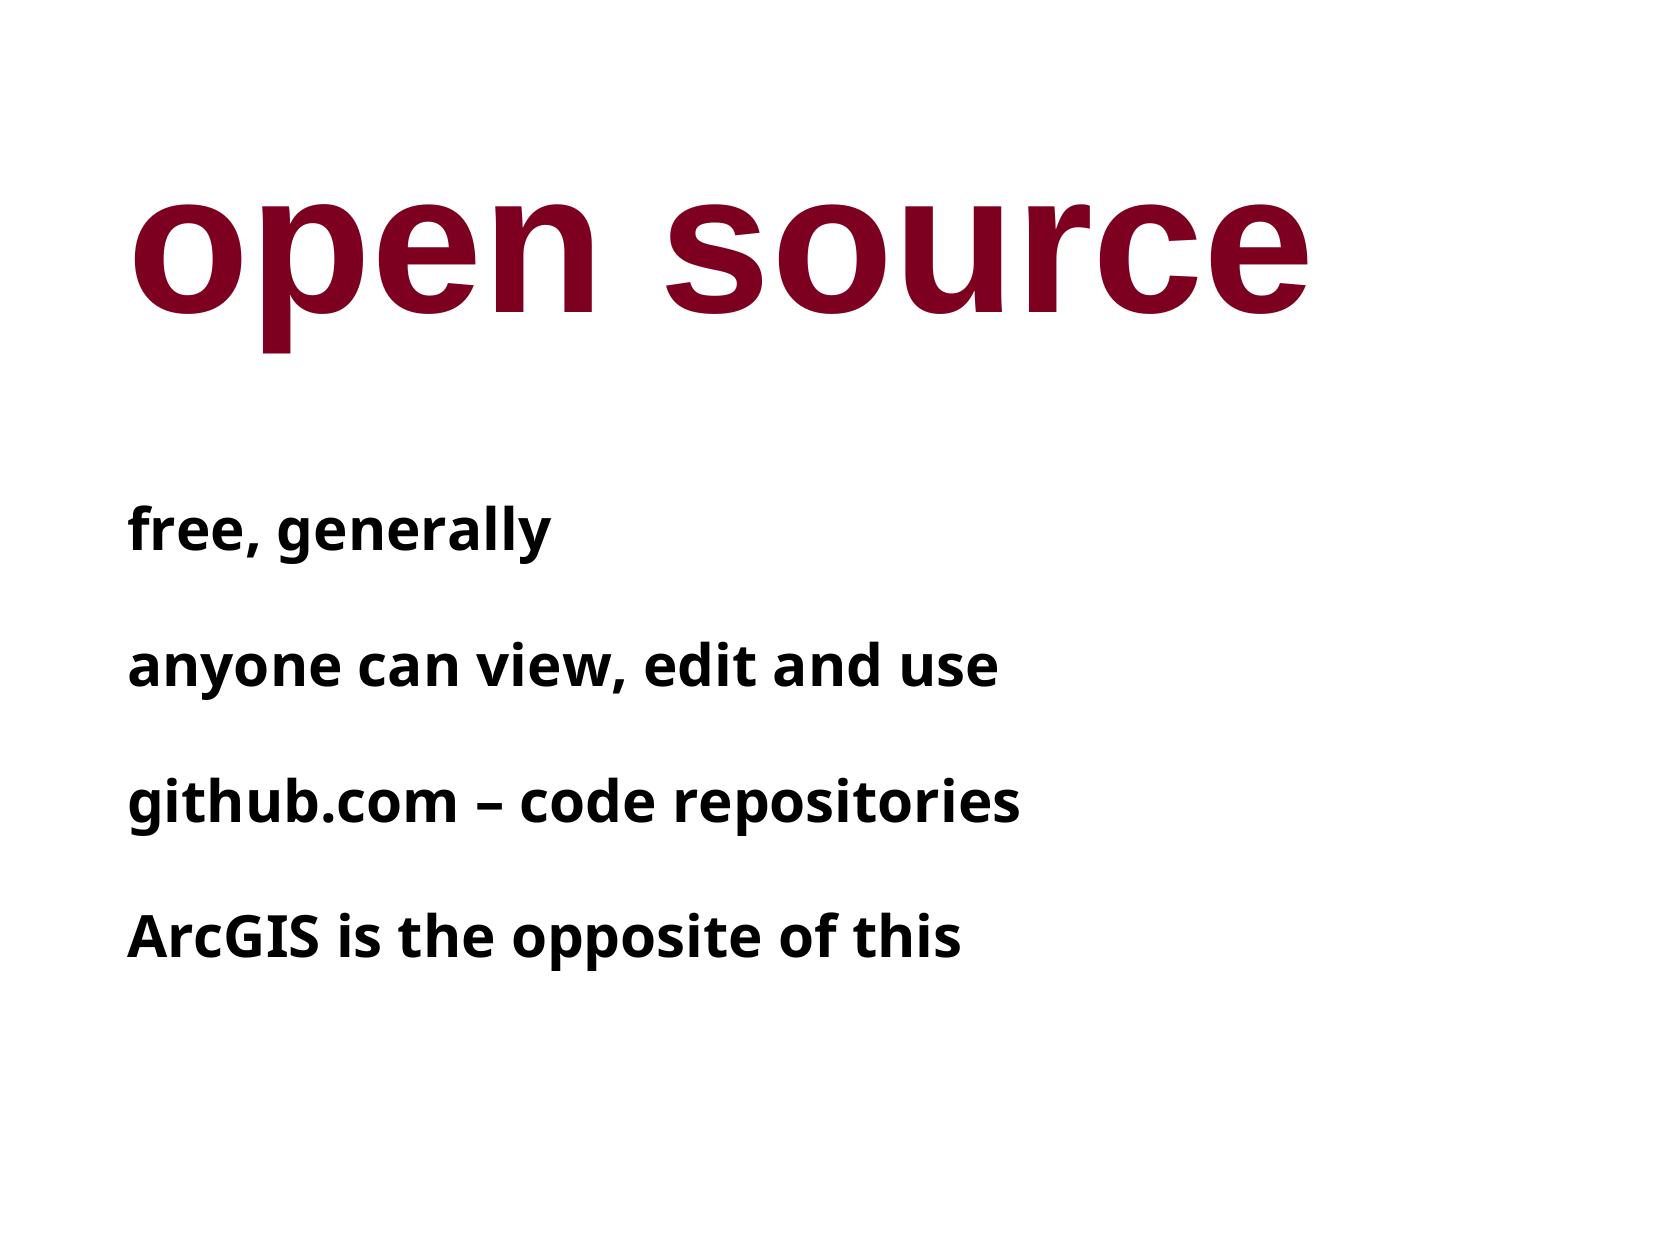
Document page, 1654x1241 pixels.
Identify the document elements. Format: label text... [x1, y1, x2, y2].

text_box free, generally anyone can view, edit and use github.com – code repositories ArcGIS is the opposite of this [112, 487, 1313, 991]
text_box open source [290, 223, 334, 295]
text_box open source [112, 112, 1575, 338]
